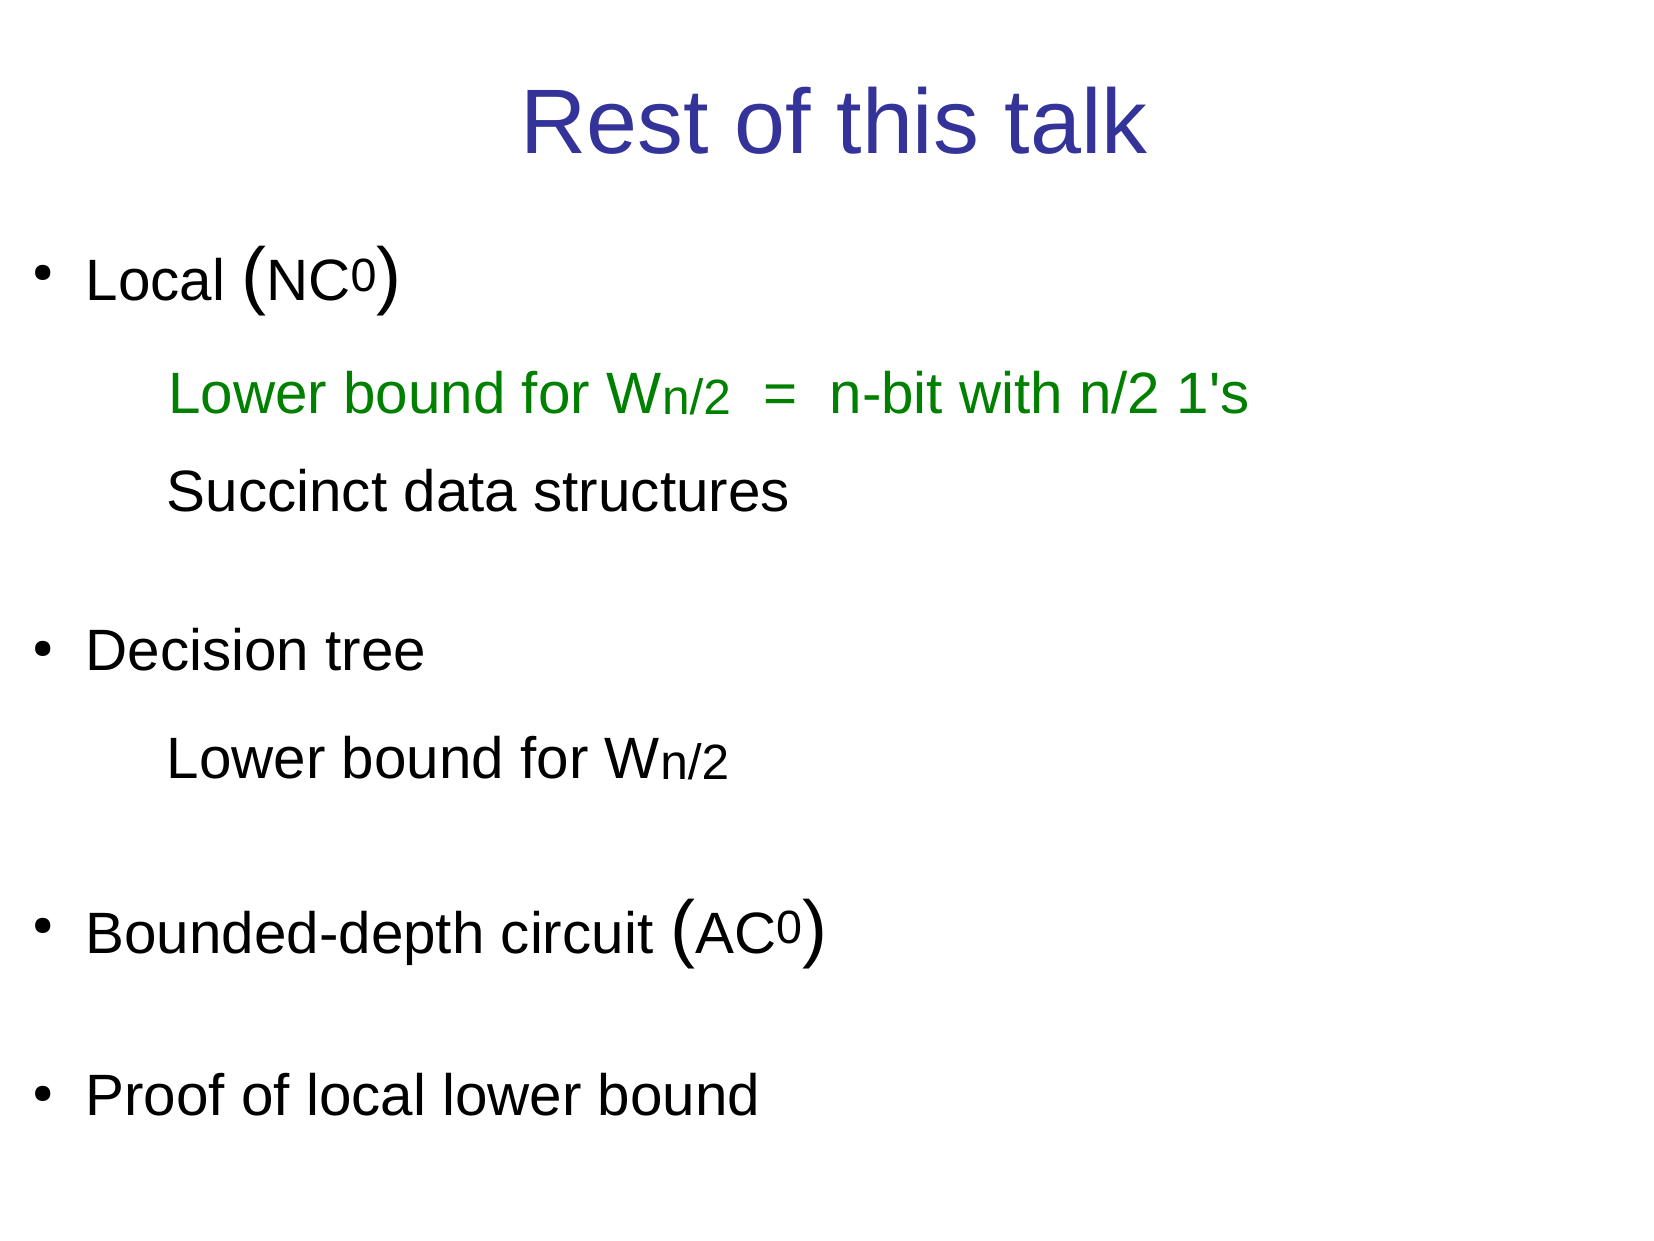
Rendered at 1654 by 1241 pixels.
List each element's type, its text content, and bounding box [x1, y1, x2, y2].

title Rest of this talk [131, 18, 1538, 226]
list Local (NC0) Lower bound for Wn/2 = n-bit with n/2 1's Succinct data structures Decision tree Lower bound for Wn/2 Bounded-depth circuit (AC0) Proof of local lower bound [0, 225, 1654, 1241]
